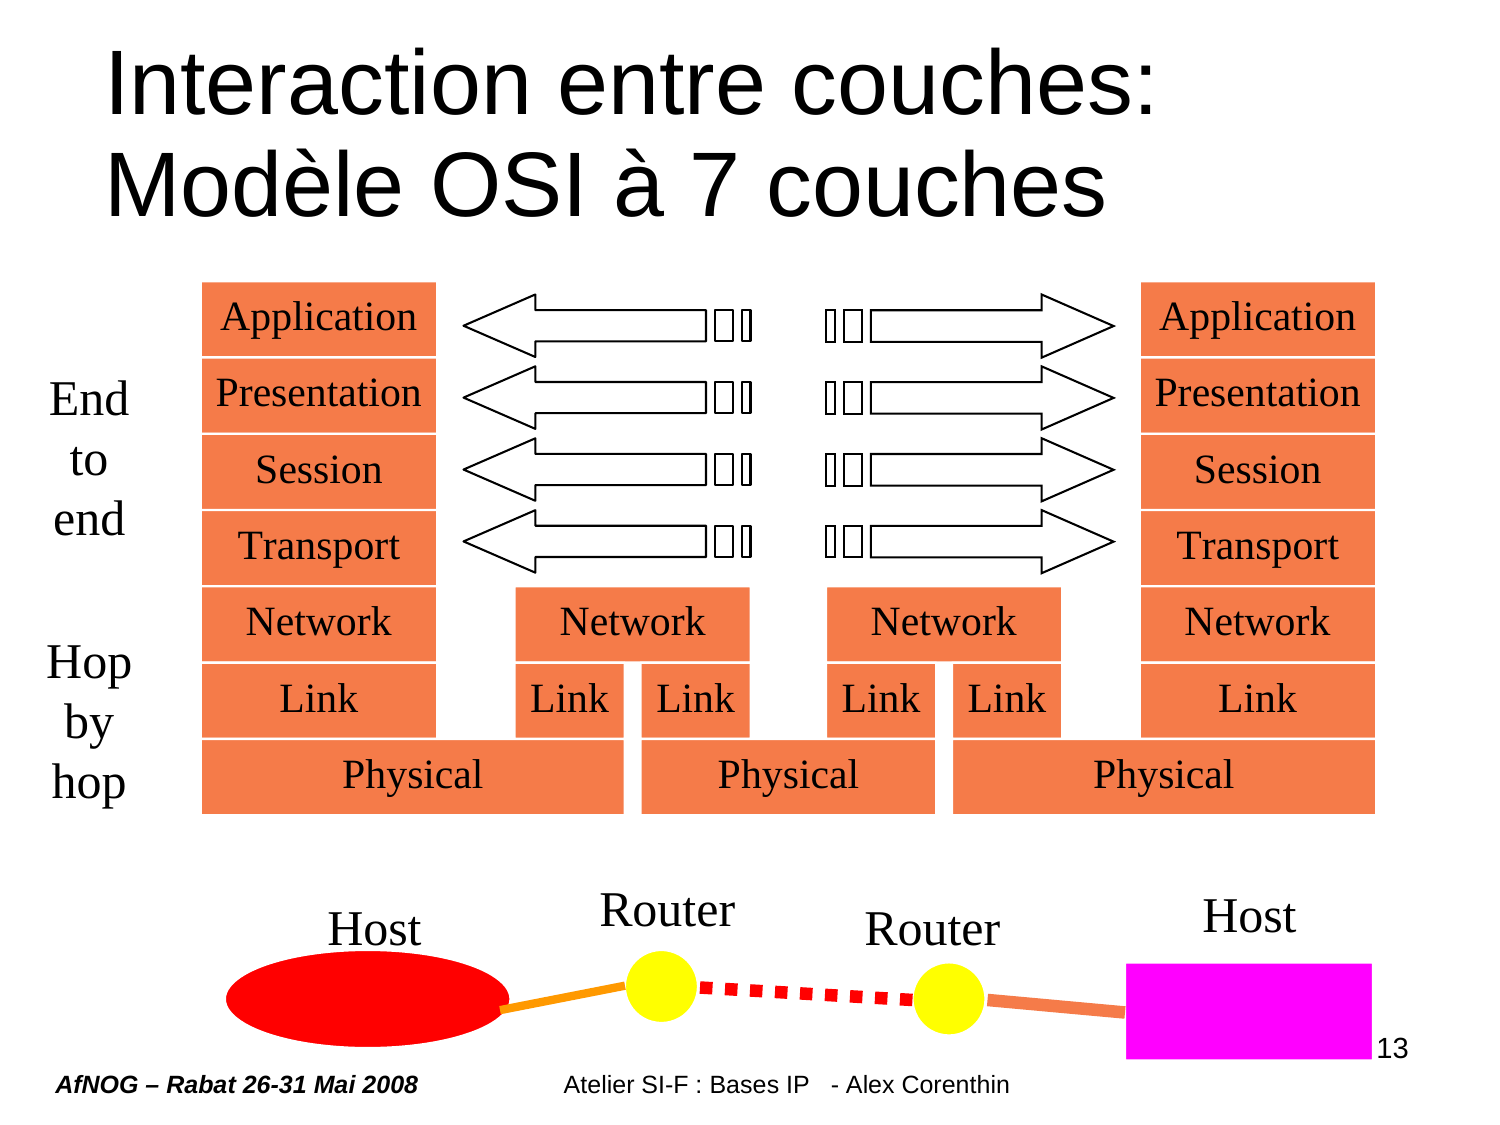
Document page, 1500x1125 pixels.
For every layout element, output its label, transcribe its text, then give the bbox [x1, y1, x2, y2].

text_box Physical [1078, 739, 1250, 805]
title Interaction entre couches: Modèle OSI à 7 couches [89, 8, 1365, 244]
text_box Presentation [200, 357, 437, 424]
text_box Physical [702, 739, 874, 805]
text_box Network [544, 586, 721, 652]
text_box Presentation [1139, 357, 1376, 424]
text_box Link [515, 662, 625, 729]
text_box Physical [327, 739, 499, 805]
text_box Link [641, 662, 751, 729]
text_box [1125, 962, 1373, 1061]
text_box End to end [20, 357, 159, 553]
text_box Link [264, 662, 374, 729]
text_box Host [312, 887, 437, 963]
text_box Router [849, 887, 1016, 963]
text_box Session [1179, 433, 1337, 500]
text_box Network [1169, 586, 1346, 652]
text_box Transport [222, 510, 416, 576]
text_box Application [205, 281, 433, 347]
text_box Network [230, 586, 408, 652]
text_box Link [826, 662, 936, 729]
text_box Hop by hop [20, 620, 159, 816]
text_box Application [1144, 281, 1372, 347]
text_box Network [855, 586, 1033, 652]
text_box [913, 963, 986, 1036]
text_box Session [240, 433, 398, 500]
text_box Router [584, 869, 751, 945]
text_box Link [1203, 662, 1313, 729]
text_box [952, 281, 1377, 816]
text_box [625, 950, 698, 1023]
text_box Host [1187, 874, 1312, 951]
text_box [224, 953, 511, 1048]
text_box Transport [1161, 510, 1355, 576]
text_box Link [952, 662, 1062, 729]
text_box [200, 281, 1063, 816]
